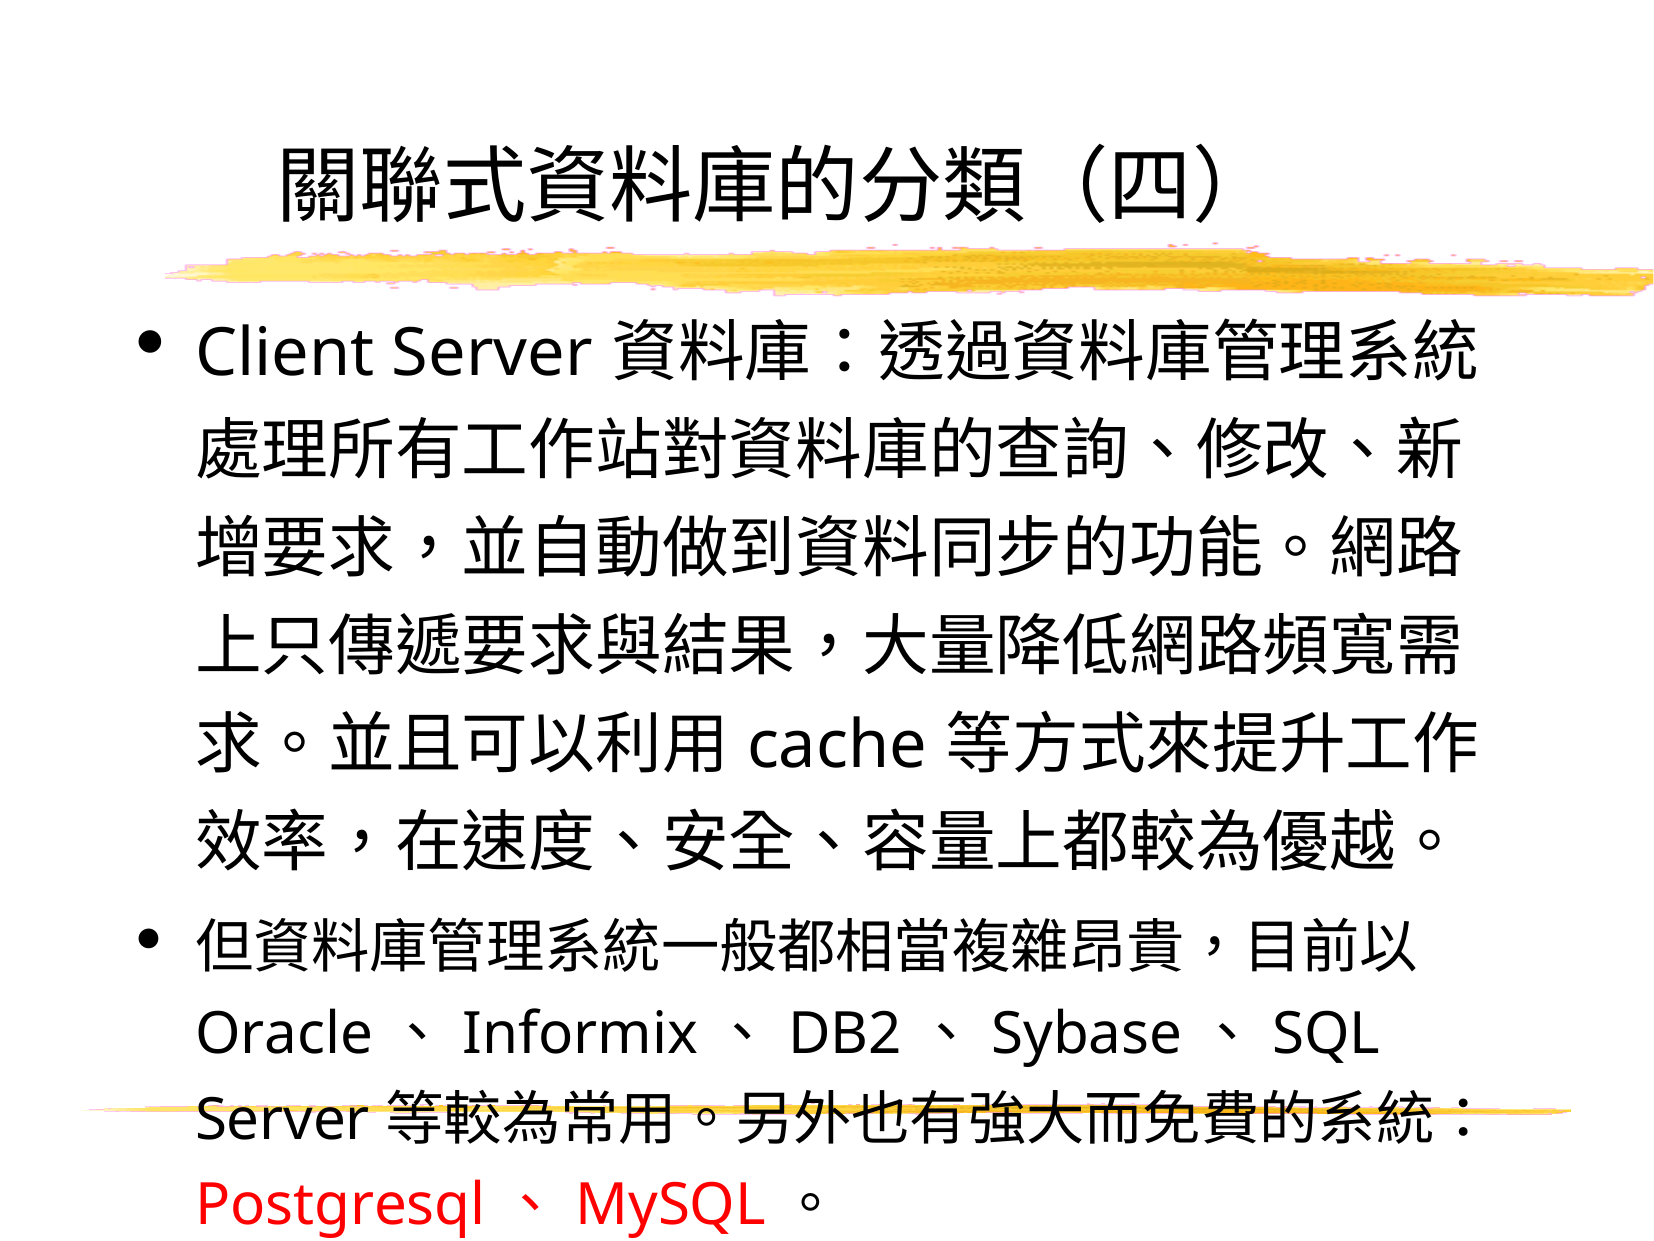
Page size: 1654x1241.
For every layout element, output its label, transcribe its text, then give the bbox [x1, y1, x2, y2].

list Client Server資料庫：透過資料庫管理系統處理所有工作站對資料庫的查詢、修改、新增要求，並自動做到資料同步的功能。網路上只傳遞要求與結果，大量降低網路頻寬需求。並且可以利用cache等方式來提升工作效率，在速度、安全、容量上都較為優越。 但資料庫管理系統一般都相當複雜昂貴，目前以Oracle、Informix、DB2、Sybase、SQL Server等較為常用。另外也有強大而免費的系統：Postgresql、MySQL。 [124, 289, 1530, 1133]
picture [1530, 1102, 1571, 1117]
picture [82, 1102, 124, 1117]
title 關聯式資料庫的分類（四） [73, 41, 1479, 249]
picture [165, 237, 1654, 308]
